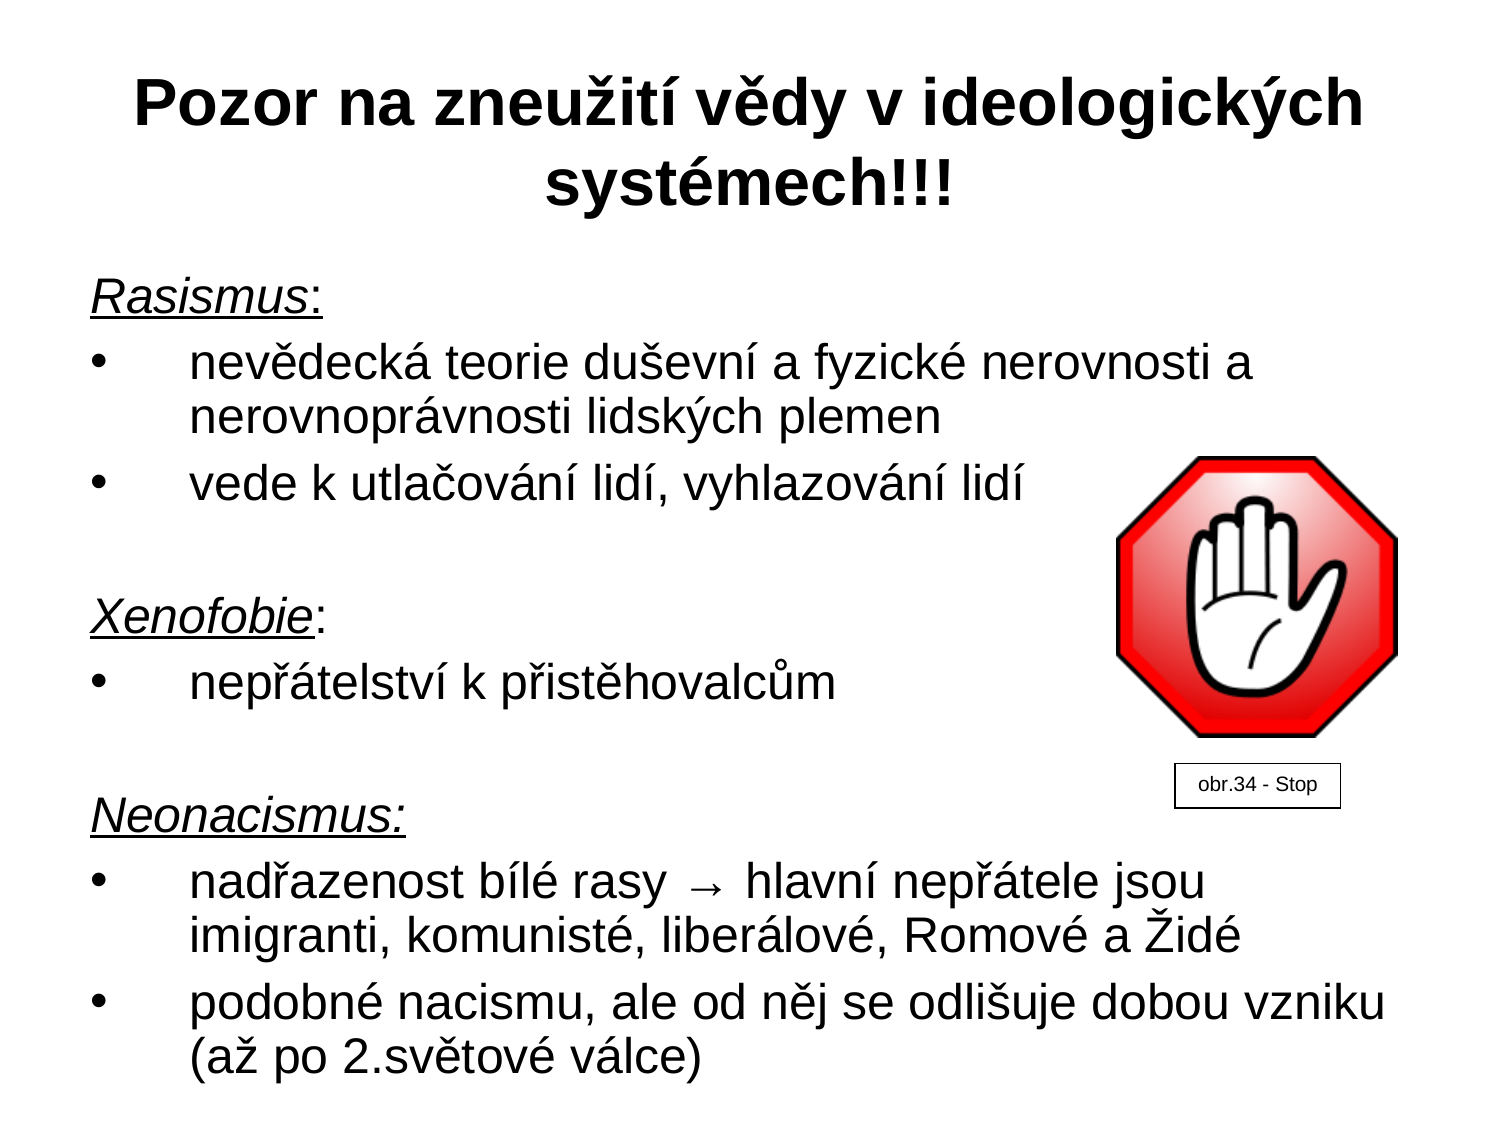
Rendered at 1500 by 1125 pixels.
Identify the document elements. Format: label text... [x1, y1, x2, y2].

picture [1116, 456, 1398, 738]
title Pozor na zneužití vědy v ideologických systémech!!! [75, 45, 1426, 233]
text_box obr.34 - Stop [1175, 763, 1341, 808]
list Rasismus: nevědecká teorie duševní a fyzické nerovnosti a nerovnoprávnosti lidských plemen vede k utlačování lidí, vyhlazování lidí Xenofobie: nepřátelství k přistěhovalcům Neonacismus: nadřazenost bílé rasy → hlavní nepřátele jsou imigranti, komunisté, liberálové, Romové a Židé podobné nacismu, ale od něj se odlišuje dobou vzniku (až po 2.světové válce) [75, 262, 1426, 1096]
